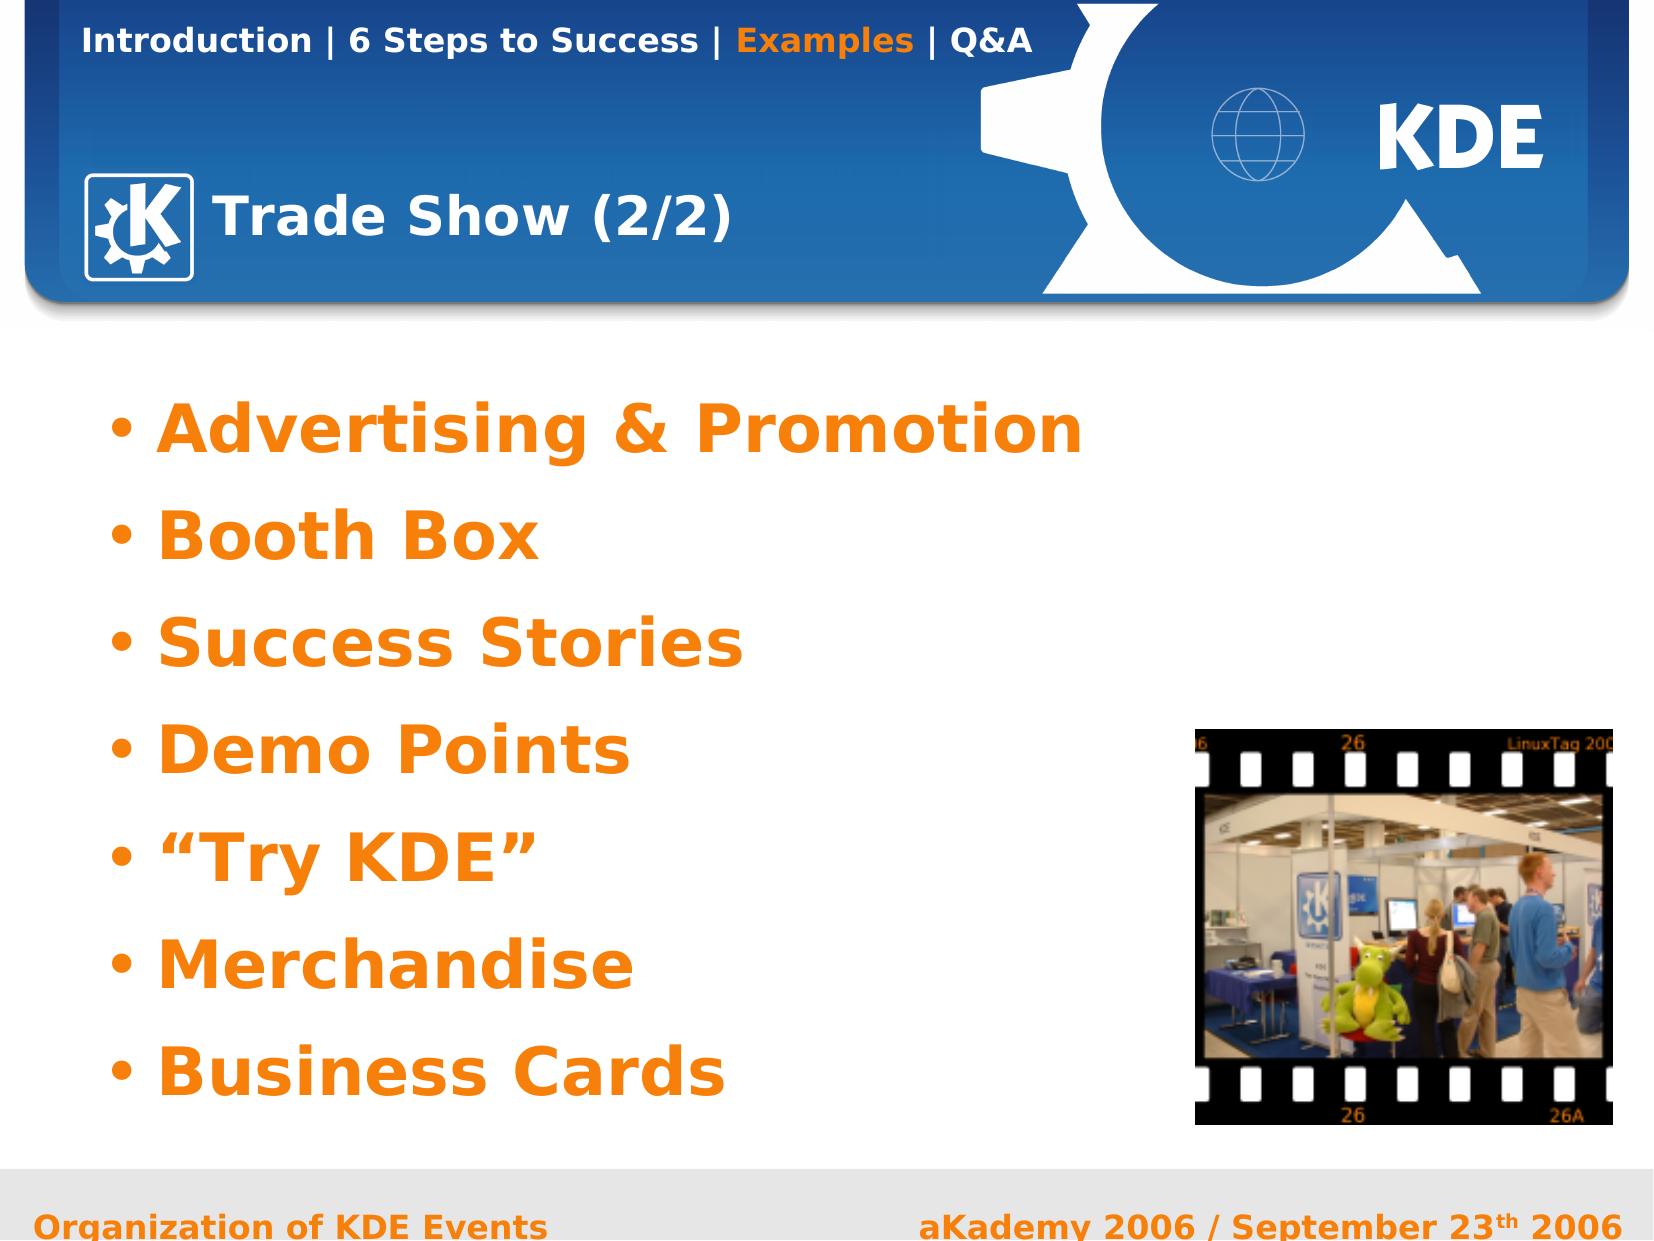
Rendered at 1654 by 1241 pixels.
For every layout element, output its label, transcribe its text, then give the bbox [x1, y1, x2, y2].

title Trade Show (2/2) [212, 177, 1061, 257]
list Advertising & Promotion Booth Box Success Stories Demo Points “Try KDE” Merchandise Business Cards [67, 390, 1556, 1112]
picture [0, 0, 1654, 331]
title Introduction | 6 Steps to Success | Examples | Q&A [80, 18, 1056, 64]
picture [1195, 729, 1613, 1126]
